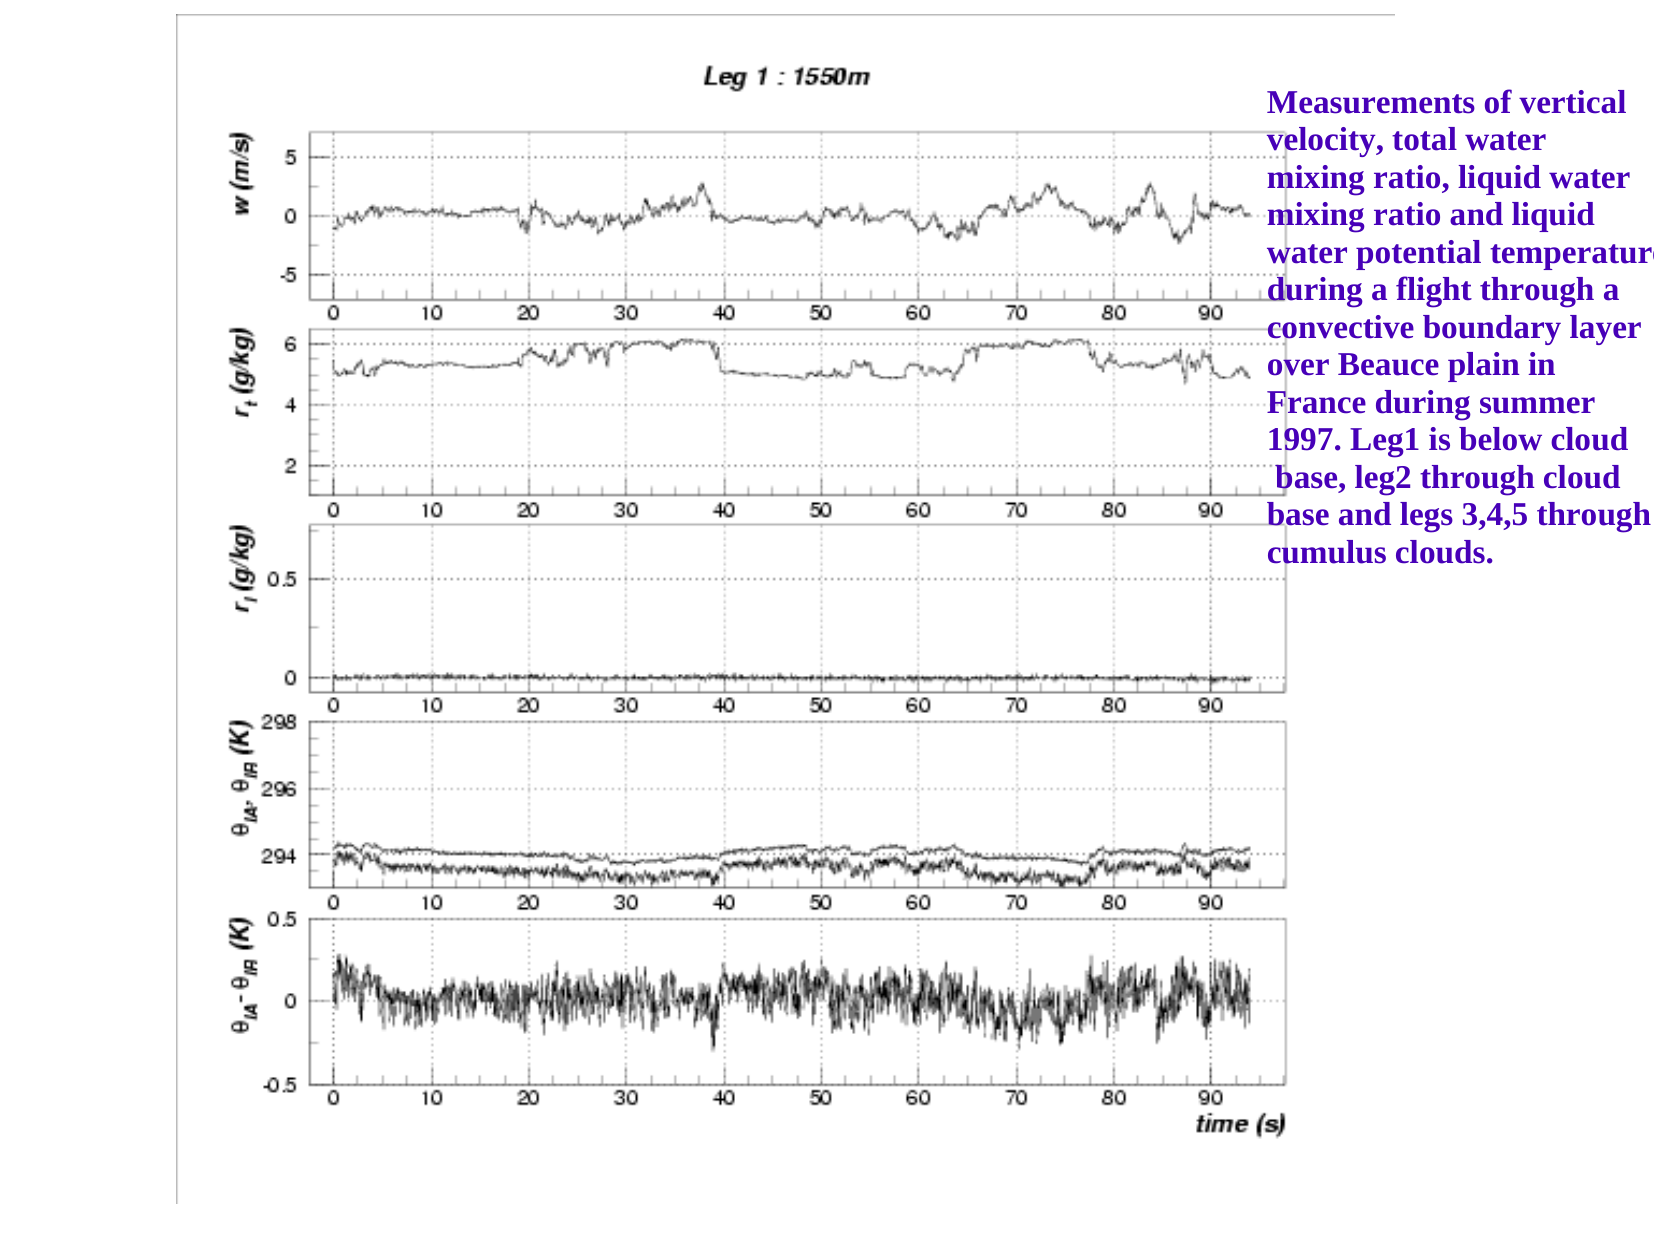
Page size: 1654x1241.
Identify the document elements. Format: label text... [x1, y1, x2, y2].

text_box Measurements of vertical velocity, total water mixing ratio, liquid water mixing ratio and liquid water potential temperature during a flight through a convective boundary layer over Beauce plain in France during summer 1997. Leg1 is below cloud base, leg2 through cloud base and legs 3,4,5 through cumulus clouds. [1266, 83, 1654, 571]
picture [176, 14, 1395, 1204]
